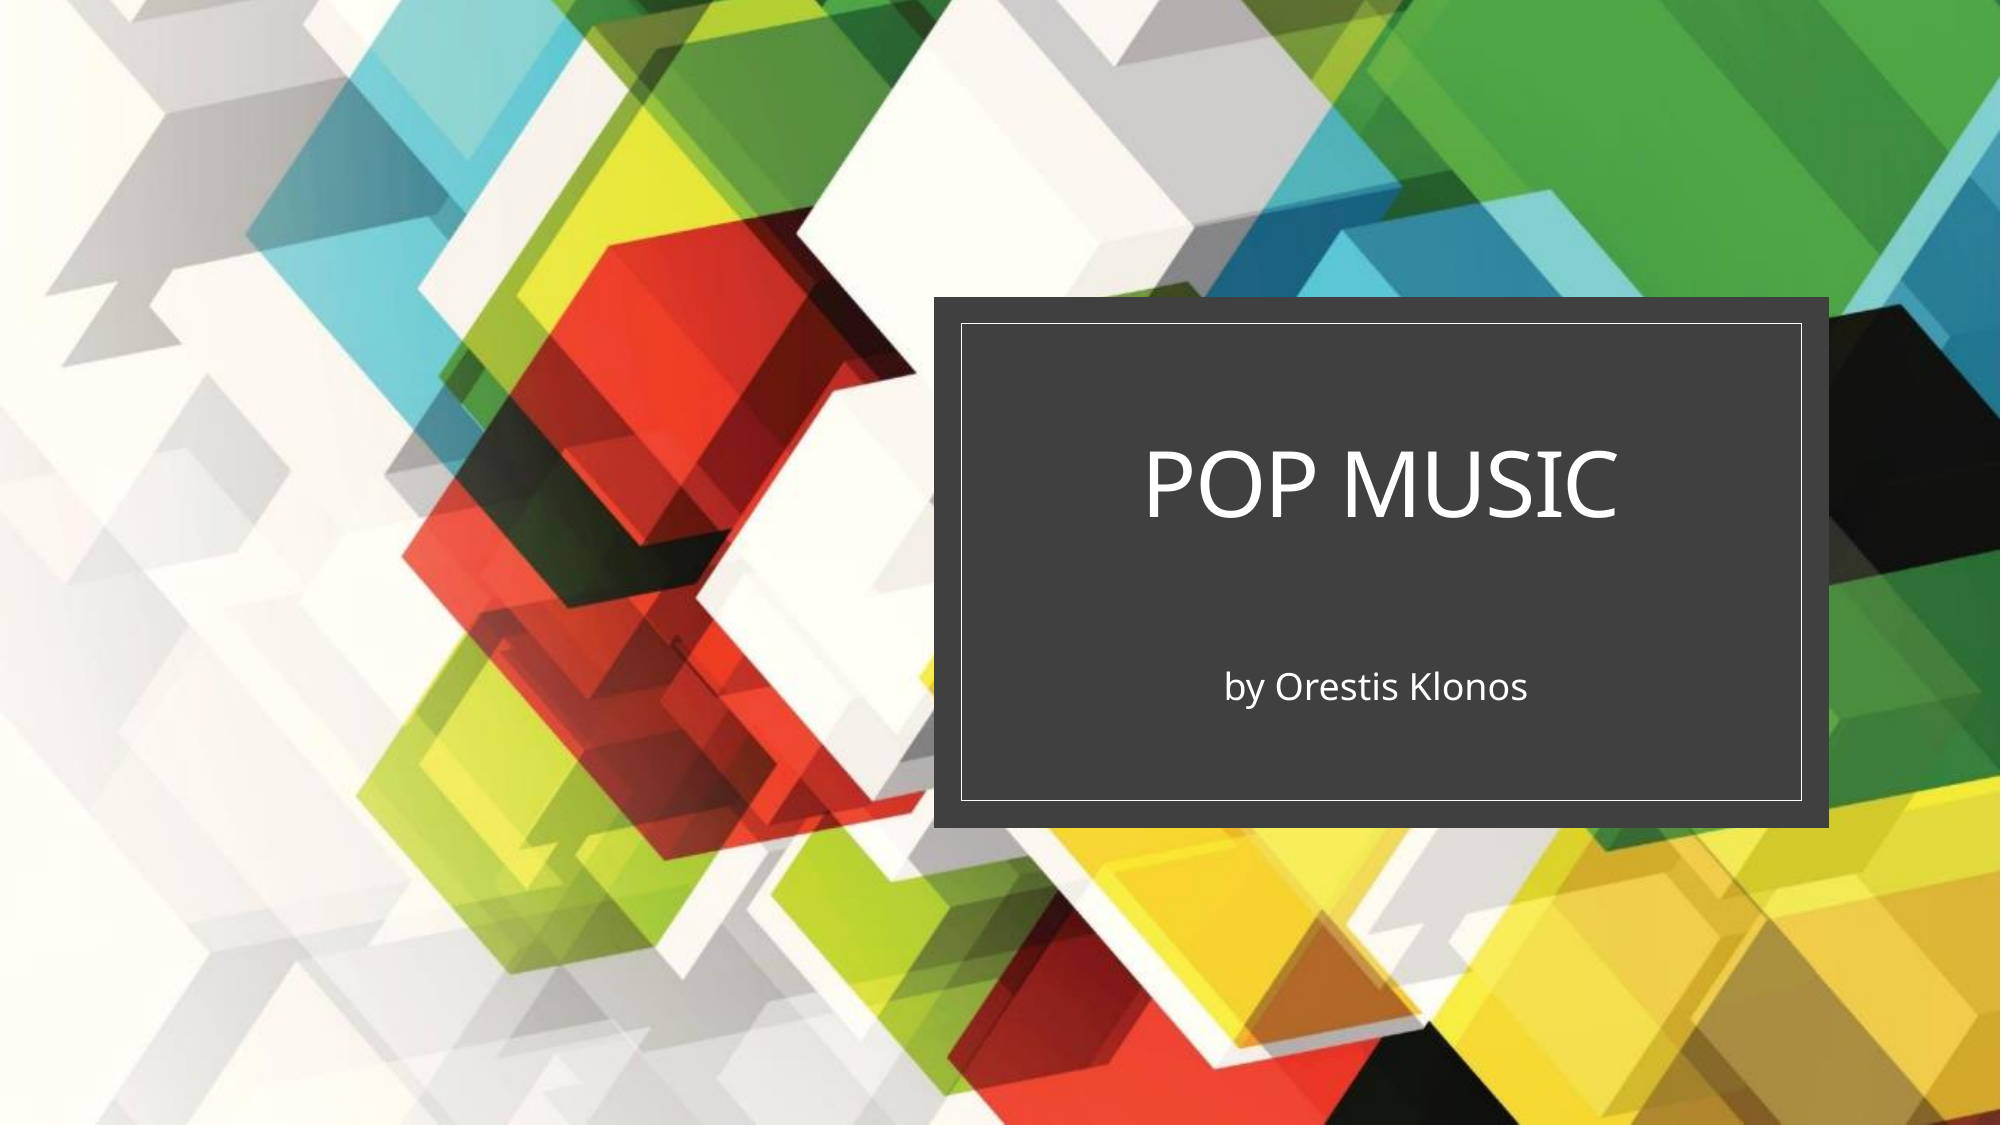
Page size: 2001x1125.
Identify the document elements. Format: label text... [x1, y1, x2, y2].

picture [0, 0, 2000, 1125]
text_box [934, 297, 1829, 828]
text_box by Orestis Klonos [1208, 655, 1558, 717]
title POP MUSIC [989, 386, 1774, 594]
